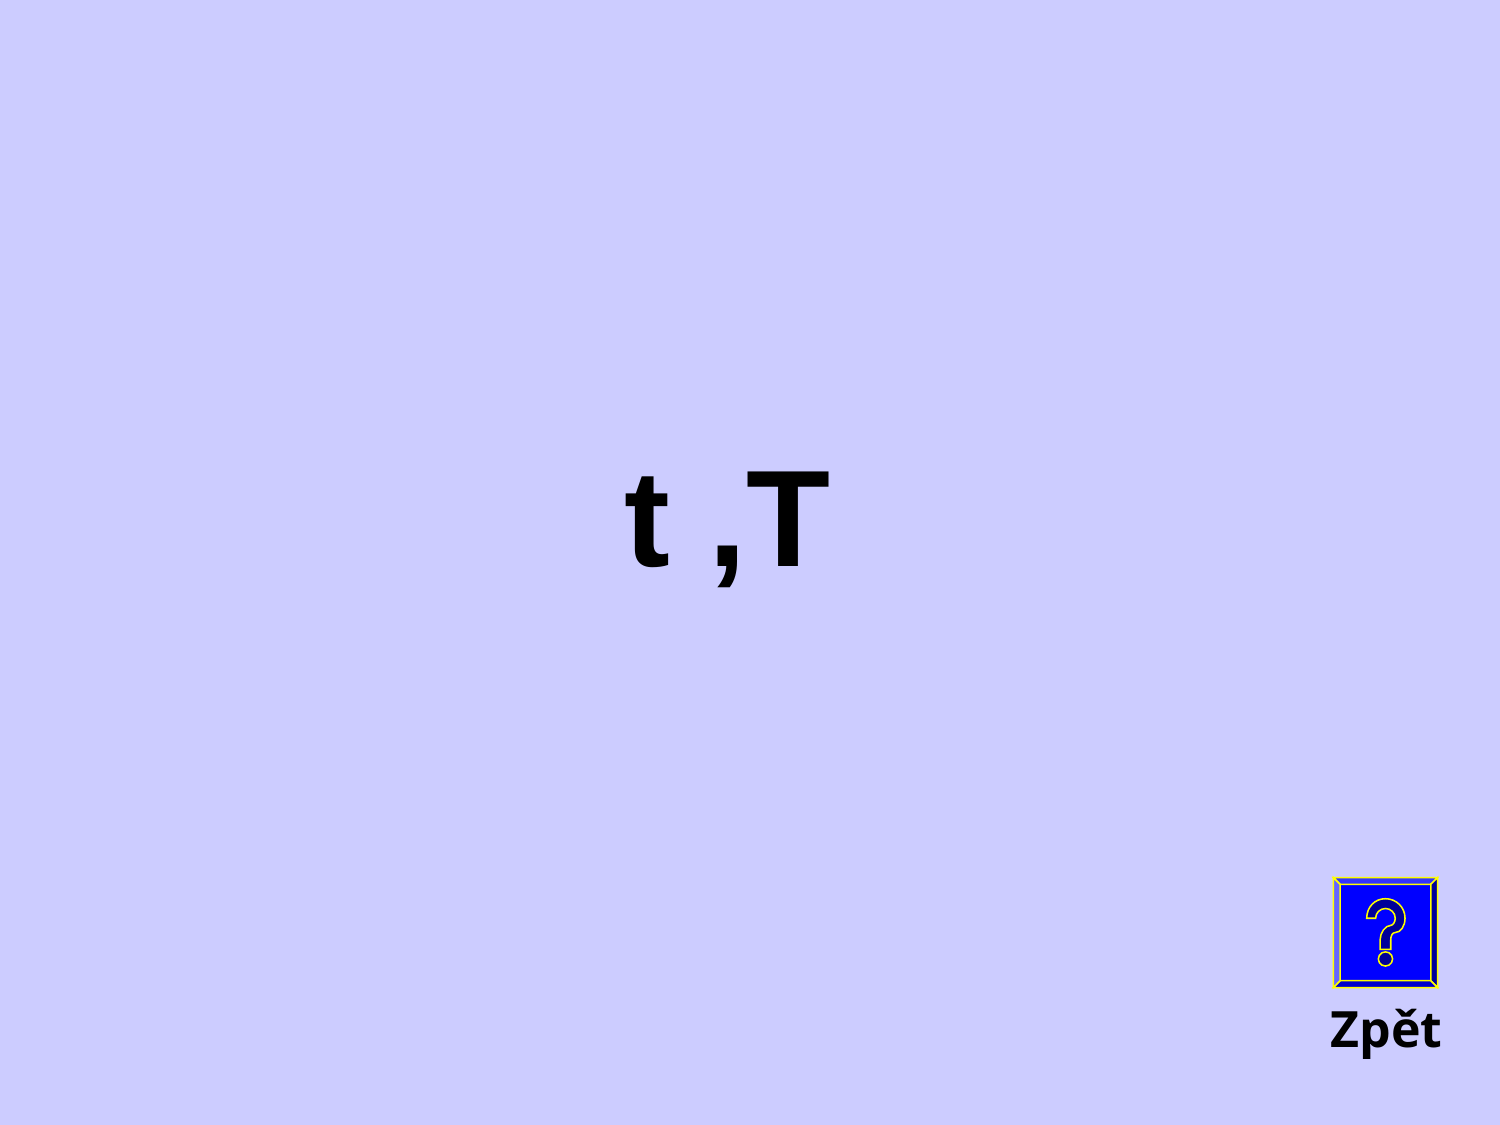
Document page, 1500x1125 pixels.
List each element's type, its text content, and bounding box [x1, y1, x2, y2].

text_box Zpět [1274, 990, 1500, 1066]
text_box t ,T [55, 420, 1438, 602]
text_box [1334, 877, 1438, 988]
